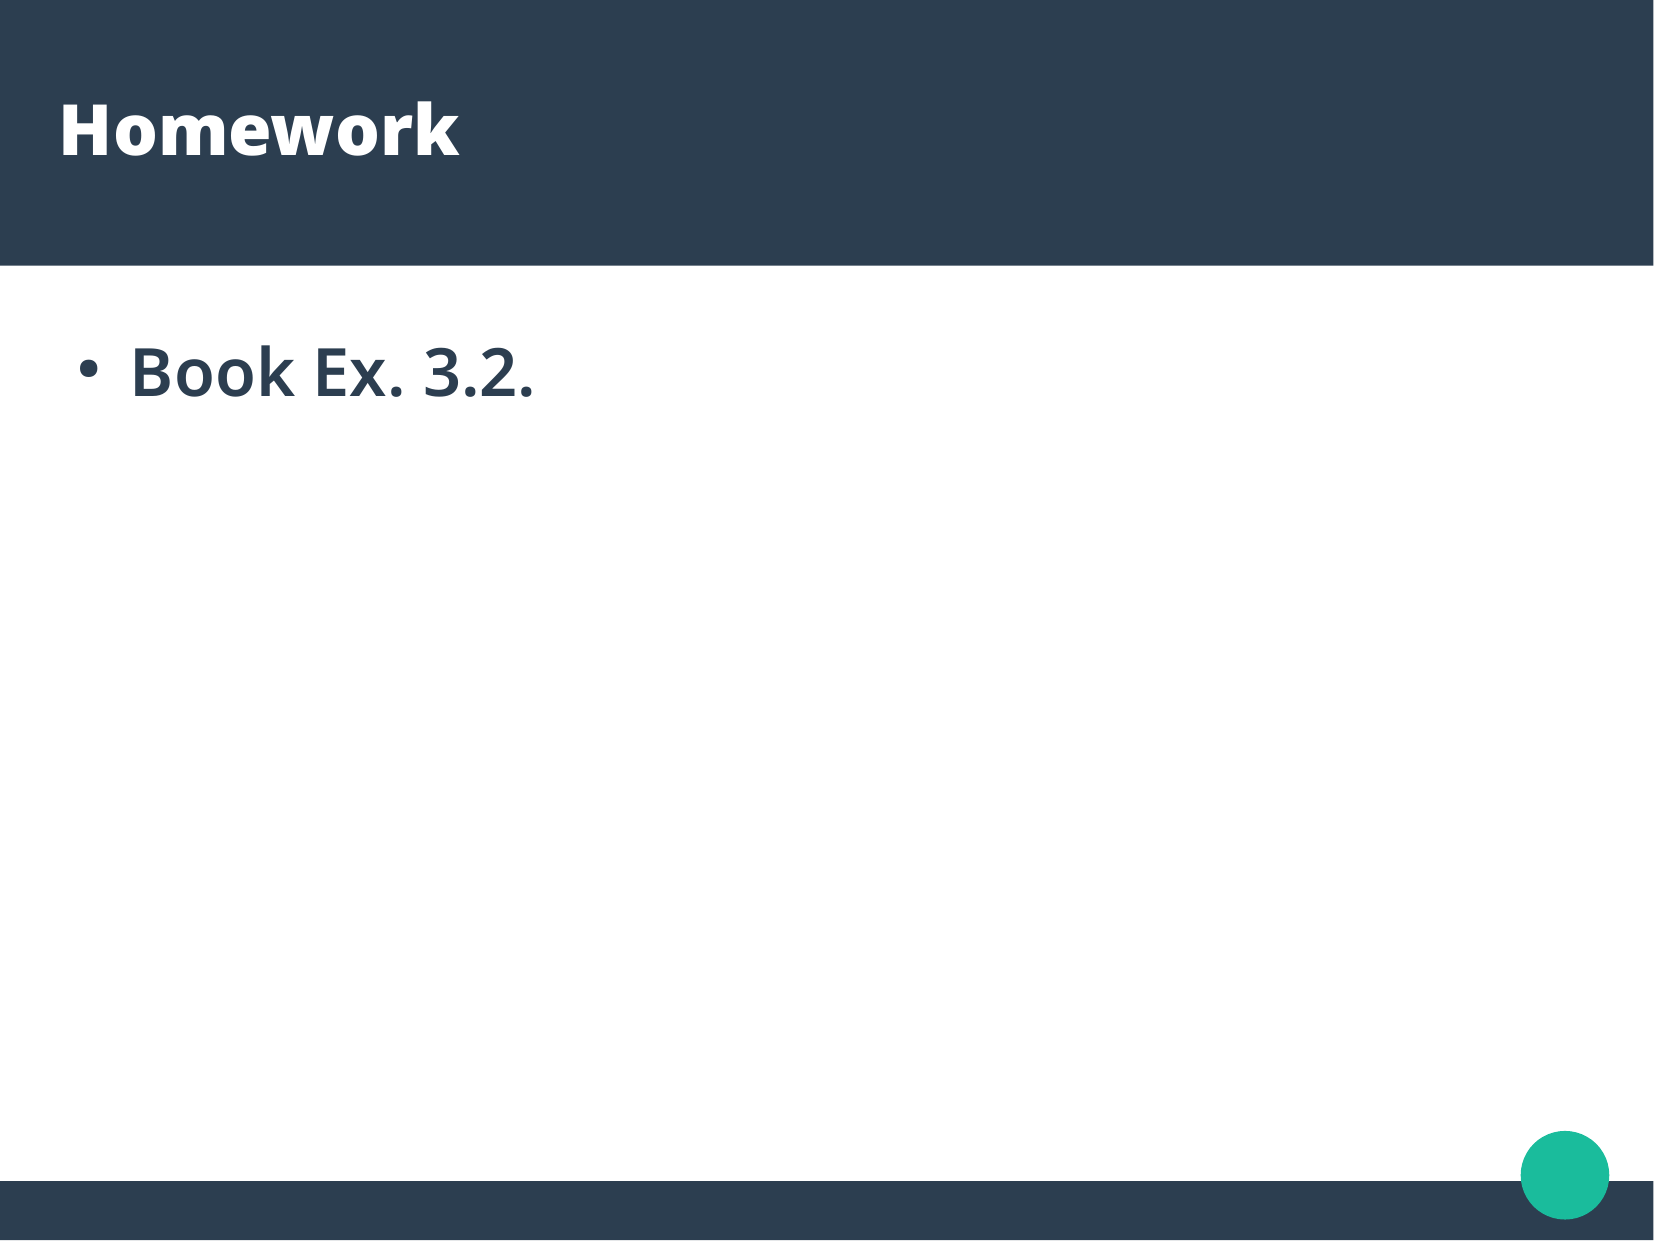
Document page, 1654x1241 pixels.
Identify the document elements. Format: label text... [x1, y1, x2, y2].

title Homework [59, 49, 1595, 207]
list Book Ex. 3.2. [59, 324, 1595, 1152]
